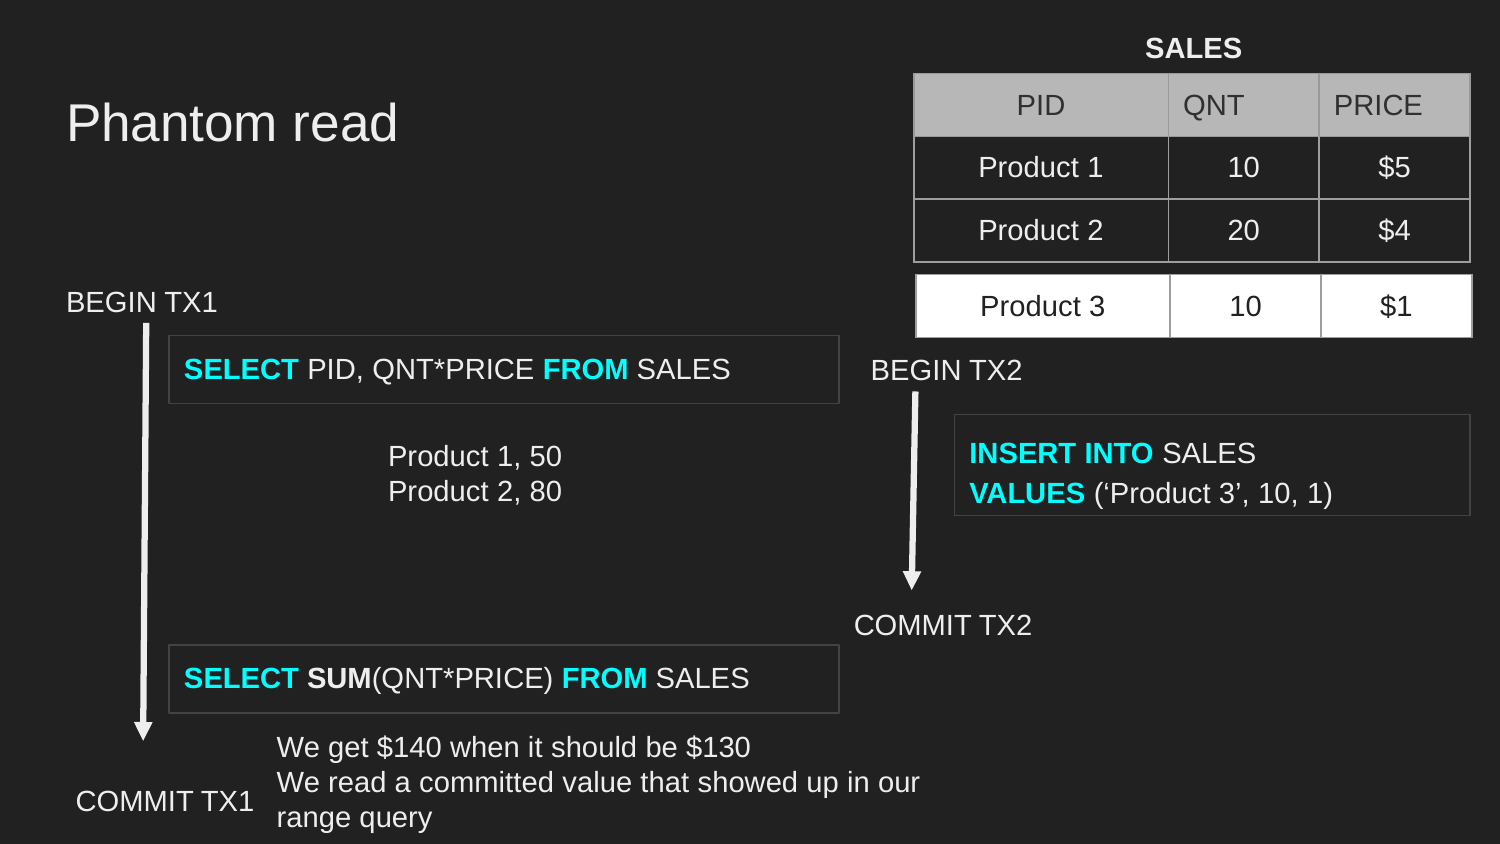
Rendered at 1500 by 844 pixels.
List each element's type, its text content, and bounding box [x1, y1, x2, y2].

table_cell $5 [1320, 137, 1469, 198]
table_header 10 [1171, 275, 1320, 337]
table_cell 10 [1169, 137, 1318, 198]
text_box SELECT PID, QNT*PRICE FROM SALES [168, 335, 839, 404]
title Phantom read [51, 72, 624, 167]
table_header PRICE [1320, 74, 1469, 136]
table_header QNT [1169, 74, 1318, 136]
text_box COMMIT TX2 [838, 591, 1056, 645]
table_header PID [915, 74, 1168, 136]
table_cell Product 2 [915, 200, 1168, 261]
text_box INSERT INTO SALES VALUES (‘Product 3’, 10, 1) [954, 414, 1471, 516]
table_header $1 [1322, 275, 1471, 337]
table_cell $4 [1320, 200, 1469, 261]
table_header Product 3 [917, 275, 1169, 337]
text_box We get $140 when it should be $130 We read a committed value that showed up in our range query [261, 713, 1008, 835]
text_box SALES [1130, 13, 1280, 68]
table_cell 20 [1169, 200, 1318, 261]
text_box SELECT SUM(QNT*PRICE) FROM SALES [168, 644, 839, 714]
text_box BEGIN TX1 [51, 267, 235, 322]
text_box COMMIT TX1 [60, 767, 261, 821]
table_cell Product 1 [915, 137, 1168, 198]
text_box BEGIN TX2 [855, 336, 1040, 390]
text_box Product 1, 50 Product 2, 80 [373, 421, 579, 491]
